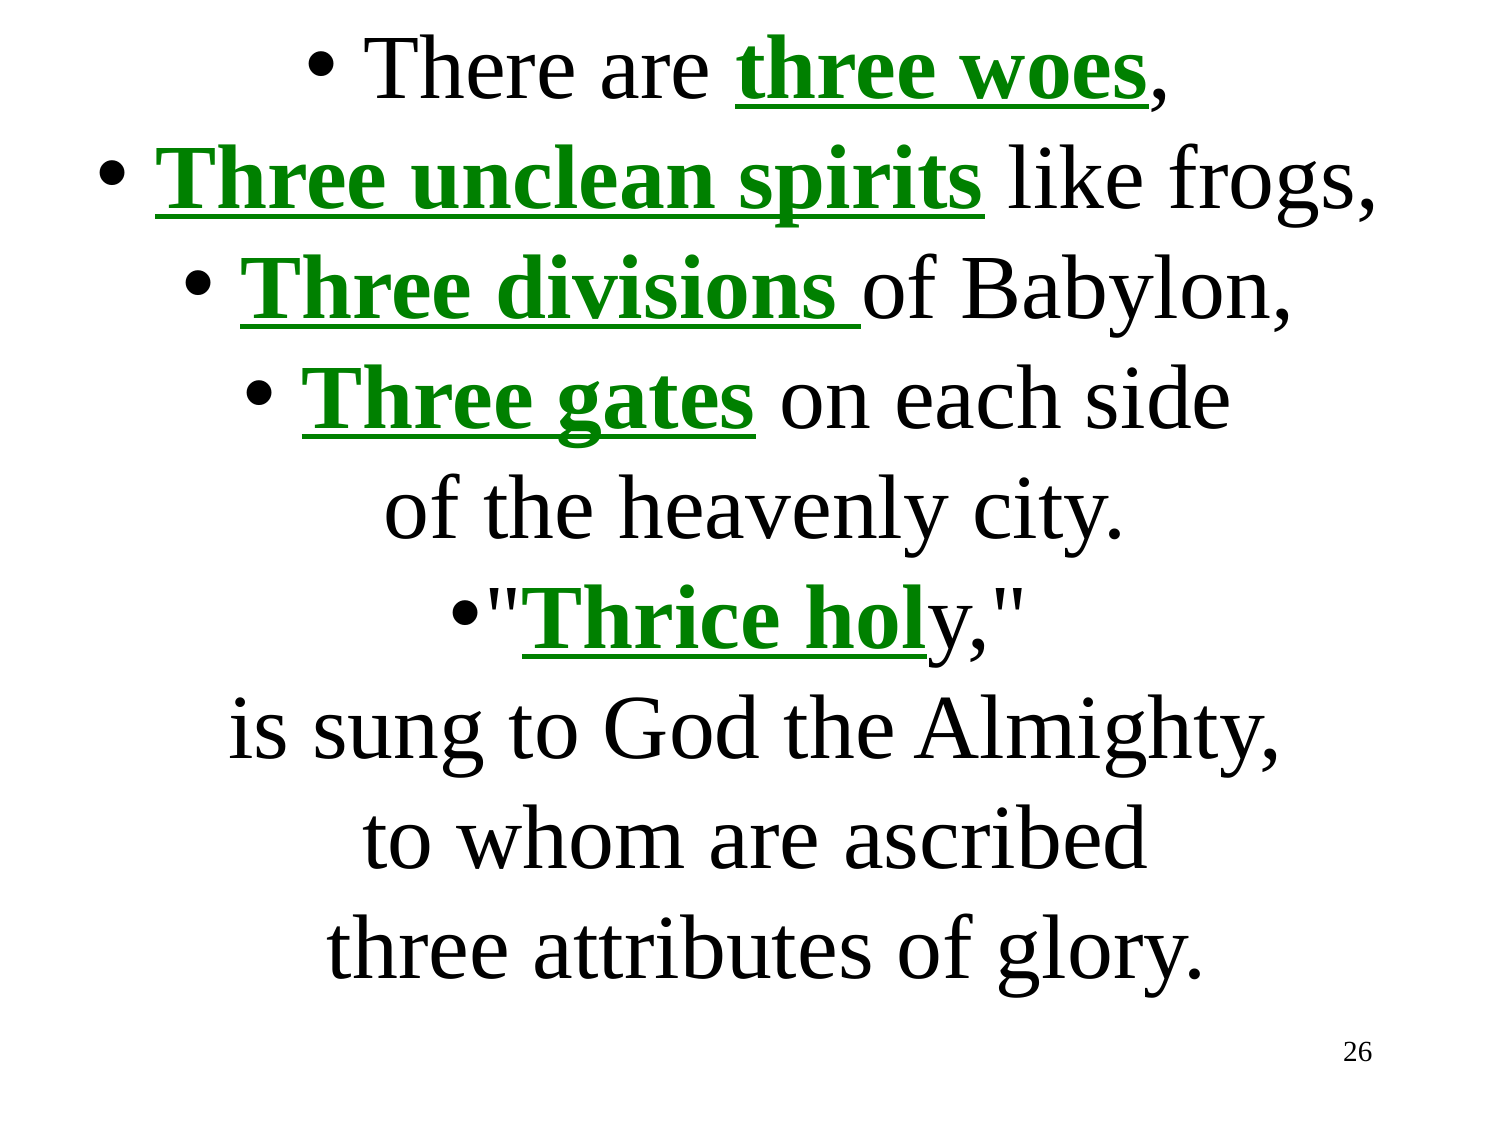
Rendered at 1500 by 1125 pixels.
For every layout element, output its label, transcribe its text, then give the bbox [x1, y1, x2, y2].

text_box <number> [1074, 1025, 1388, 1100]
text_box There are three woes, Three unclean spirits like frogs, Three divisions of Babylon, Three gates on each side of the heavenly city. "Thrice holy," is sung to God the Almighty, to whom are ascribed three attributes of glory. [0, 0, 1500, 1005]
